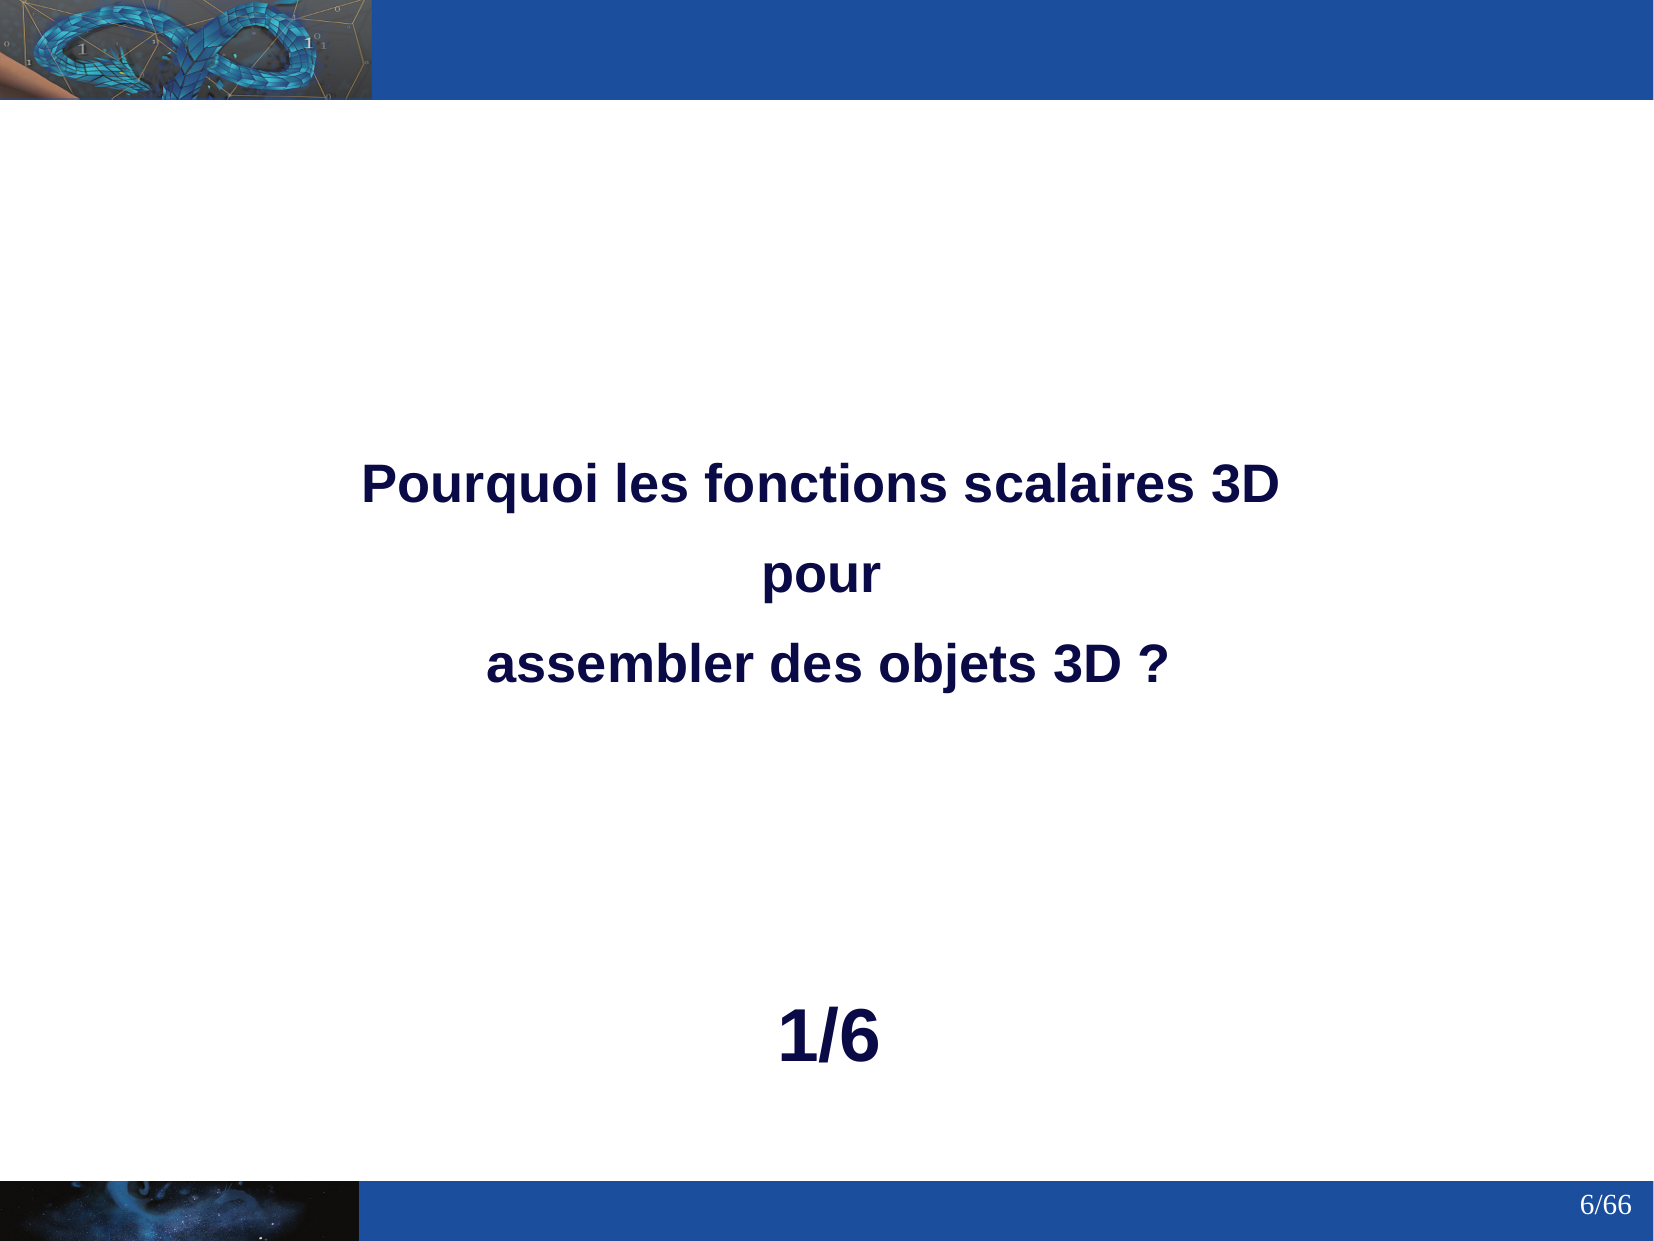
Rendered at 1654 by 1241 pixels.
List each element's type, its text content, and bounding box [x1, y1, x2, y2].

picture [0, 0, 1654, 100]
list Pourquoi les fonctions scalaires 3D pour assembler des objets 3D ? 1/6 [58, 159, 1600, 1145]
picture [0, 1181, 1654, 1241]
